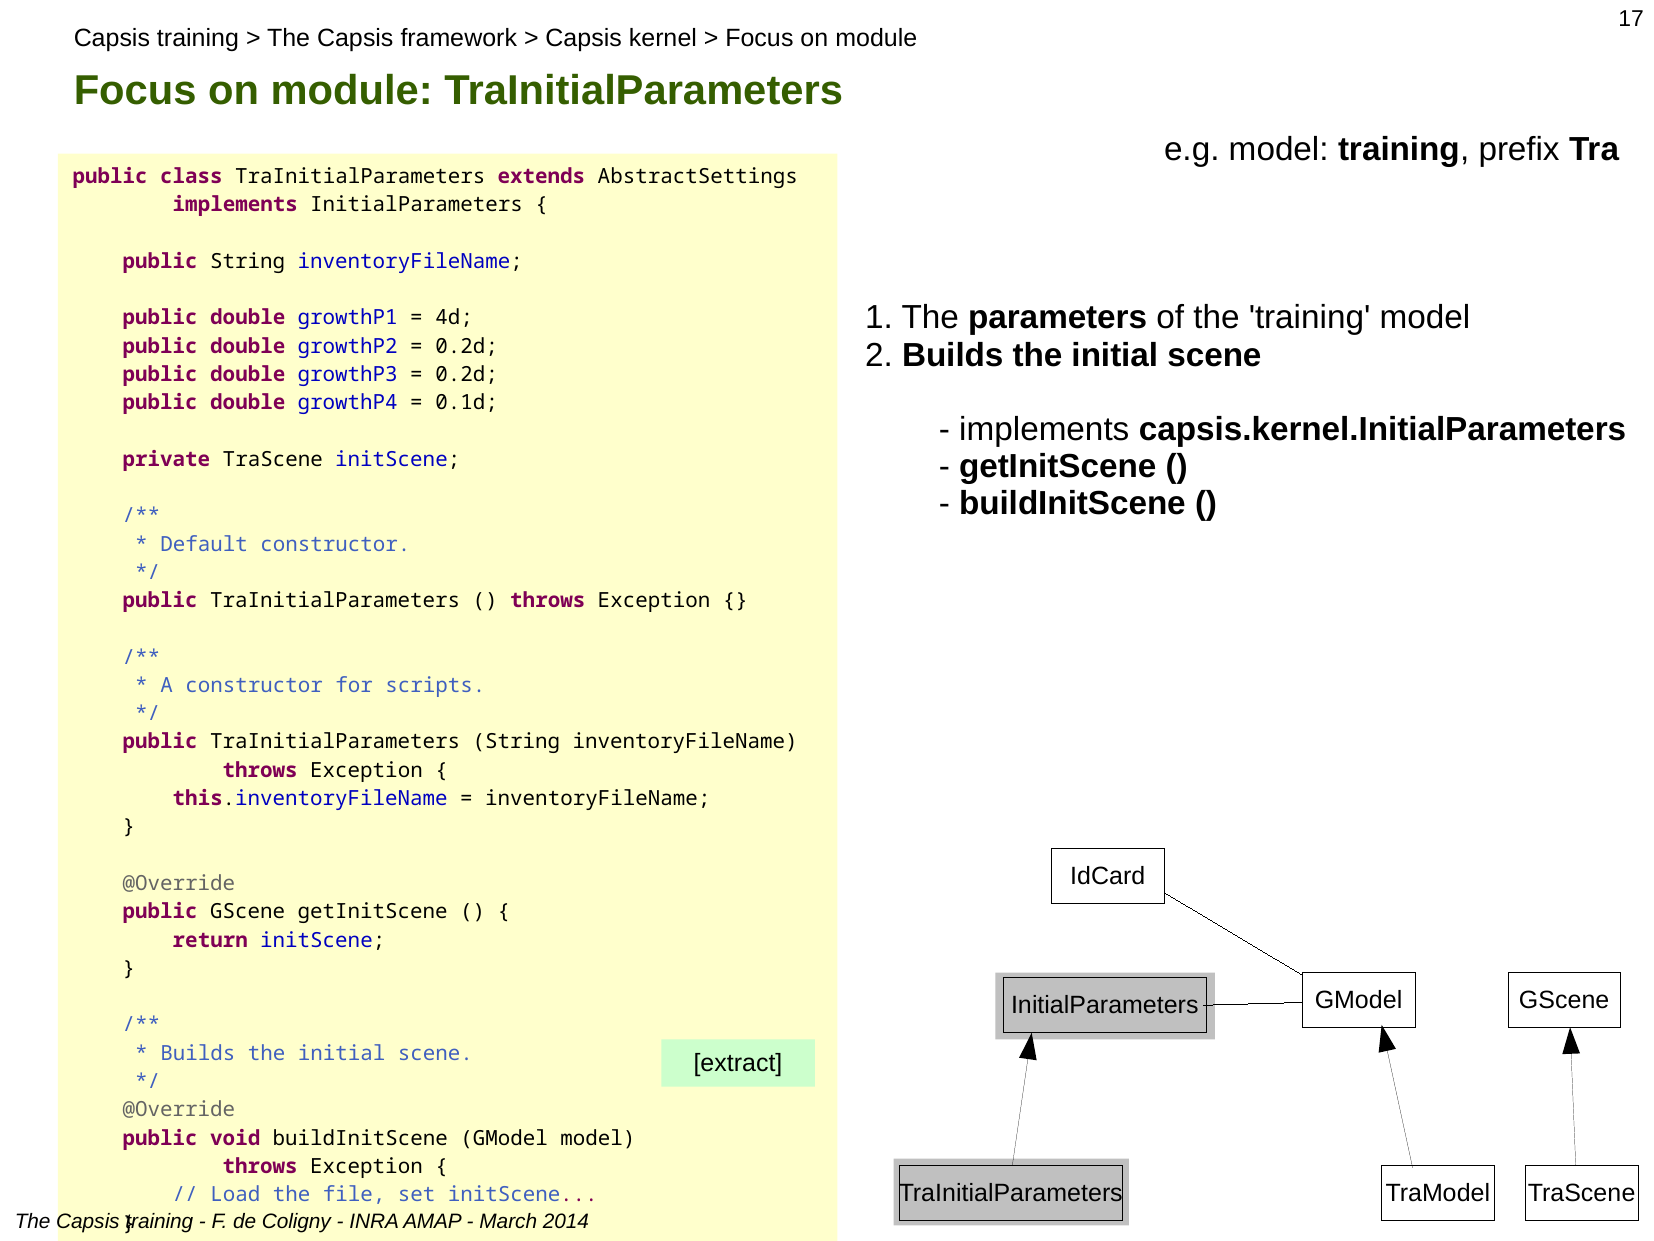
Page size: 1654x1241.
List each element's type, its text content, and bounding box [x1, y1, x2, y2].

text_box TraScene [1525, 1165, 1639, 1201]
text_box Capsis training > The Capsis framework > Capsis kernel > Focus on module [59, 16, 1004, 59]
text_box Focus on module: TraInitialParameters [59, 59, 1016, 121]
text_box TraInitialParameters [899, 1165, 1123, 1201]
text_box TraModel [1381, 1165, 1495, 1201]
text_box IdCard [1051, 848, 1165, 904]
text_box GModel [1302, 972, 1416, 1028]
text_box The Capsis training - F. de Coligny - INRA AMAP - March 2014 [0, 1201, 1654, 1241]
text_box [893, 1158, 1013, 1201]
text_box e.g. model: training, prefix Tra [1034, 123, 1634, 176]
text_box [995, 972, 1215, 1040]
text_box public class TraInitialParameters extends AbstractSettings implements InitialParameters { public String inventoryFileName; public double growthP1 = 4d; public double growthP2 = 0.2d; public double growthP3 = 0.2d; public double growthP4 = 0.1d; private TraScene initScene; /** * Default constructor. */ public TraInitialParameters () throws Exception {} /** * A constructor for scripts. */ public TraInitialParameters (String inventoryFileName) throws Exception { this.inventoryFileName = inventoryFileName; } @Override public GScene getInitScene () { return initScene; } /** * Builds the initial scene. */ @Override public void buildInitScene (GModel model) throws Exception { // Load the file, set initScene... } // Other methods if needed... } [57, 153, 838, 1198]
text_box [extract] [661, 1039, 815, 1087]
text_box [1013, 1158, 1129, 1201]
text_box 1. The parameters of the 'training' model 2. Builds the initial scene - implements capsis.kernel.InitialParameters - getInitScene () - buildInitScene () [850, 291, 1654, 532]
text_box GScene [1508, 972, 1621, 1028]
text_box InitialParameters [1003, 977, 1207, 1033]
